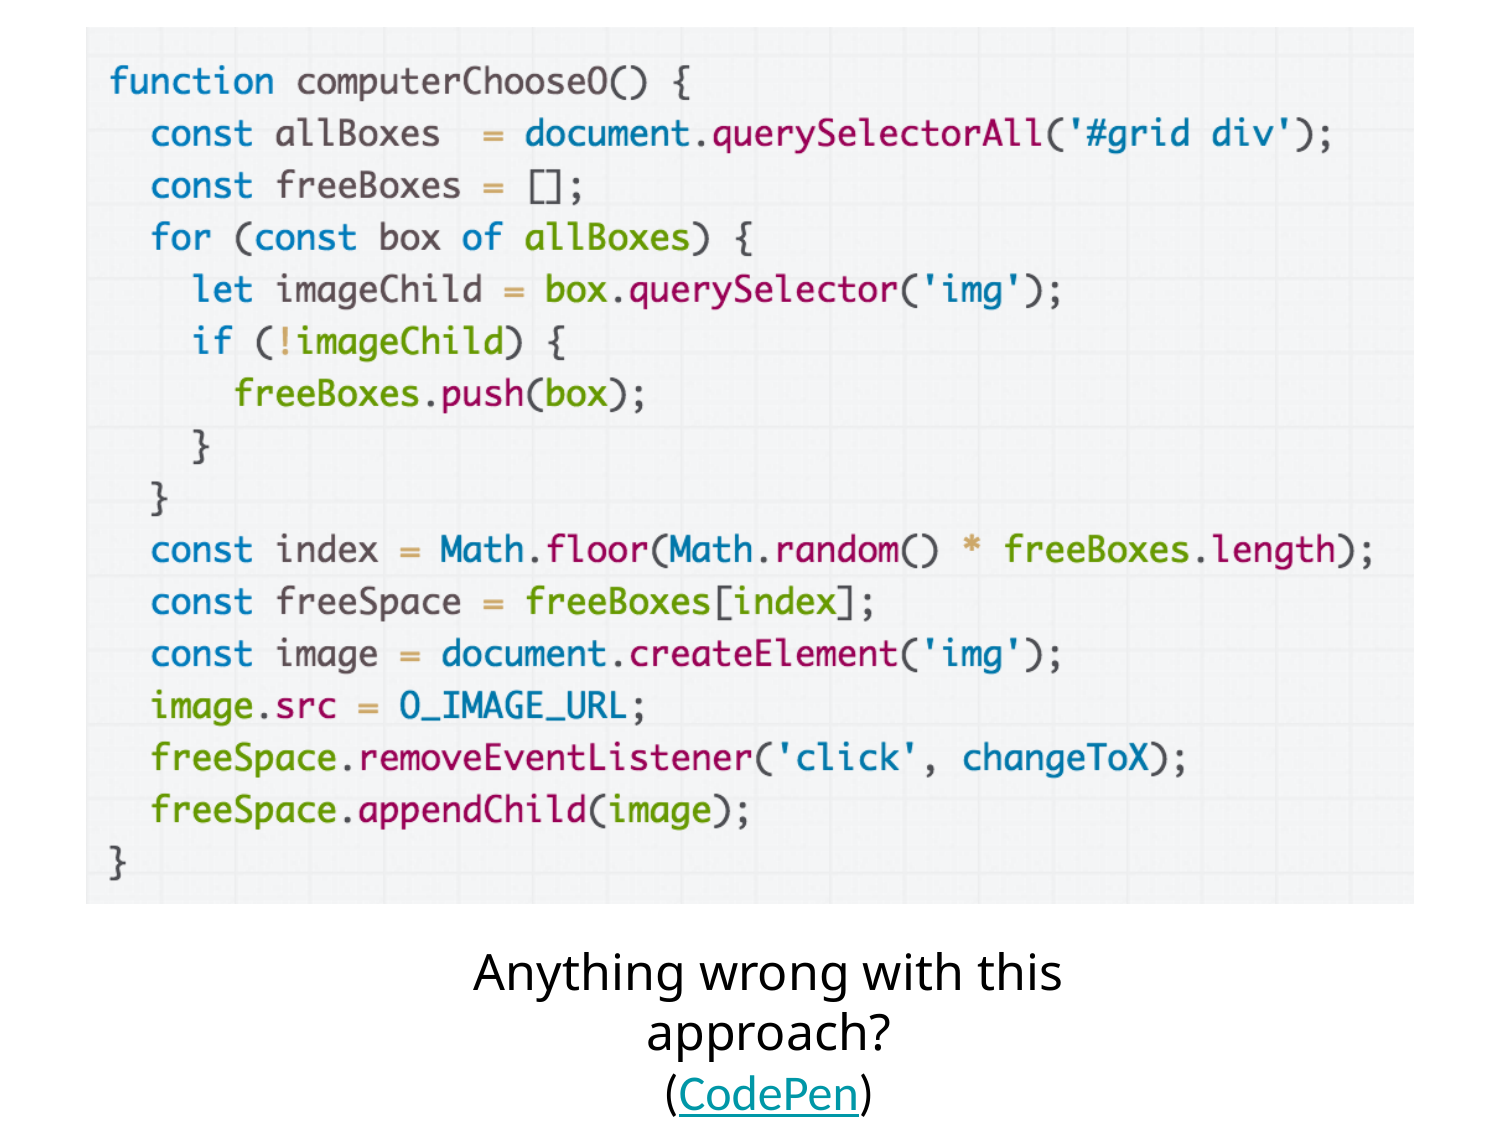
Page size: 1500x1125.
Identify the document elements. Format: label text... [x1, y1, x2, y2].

text_box Anything wrong with this approach? (CodePen) [332, 925, 1206, 1063]
picture [86, 27, 1414, 904]
